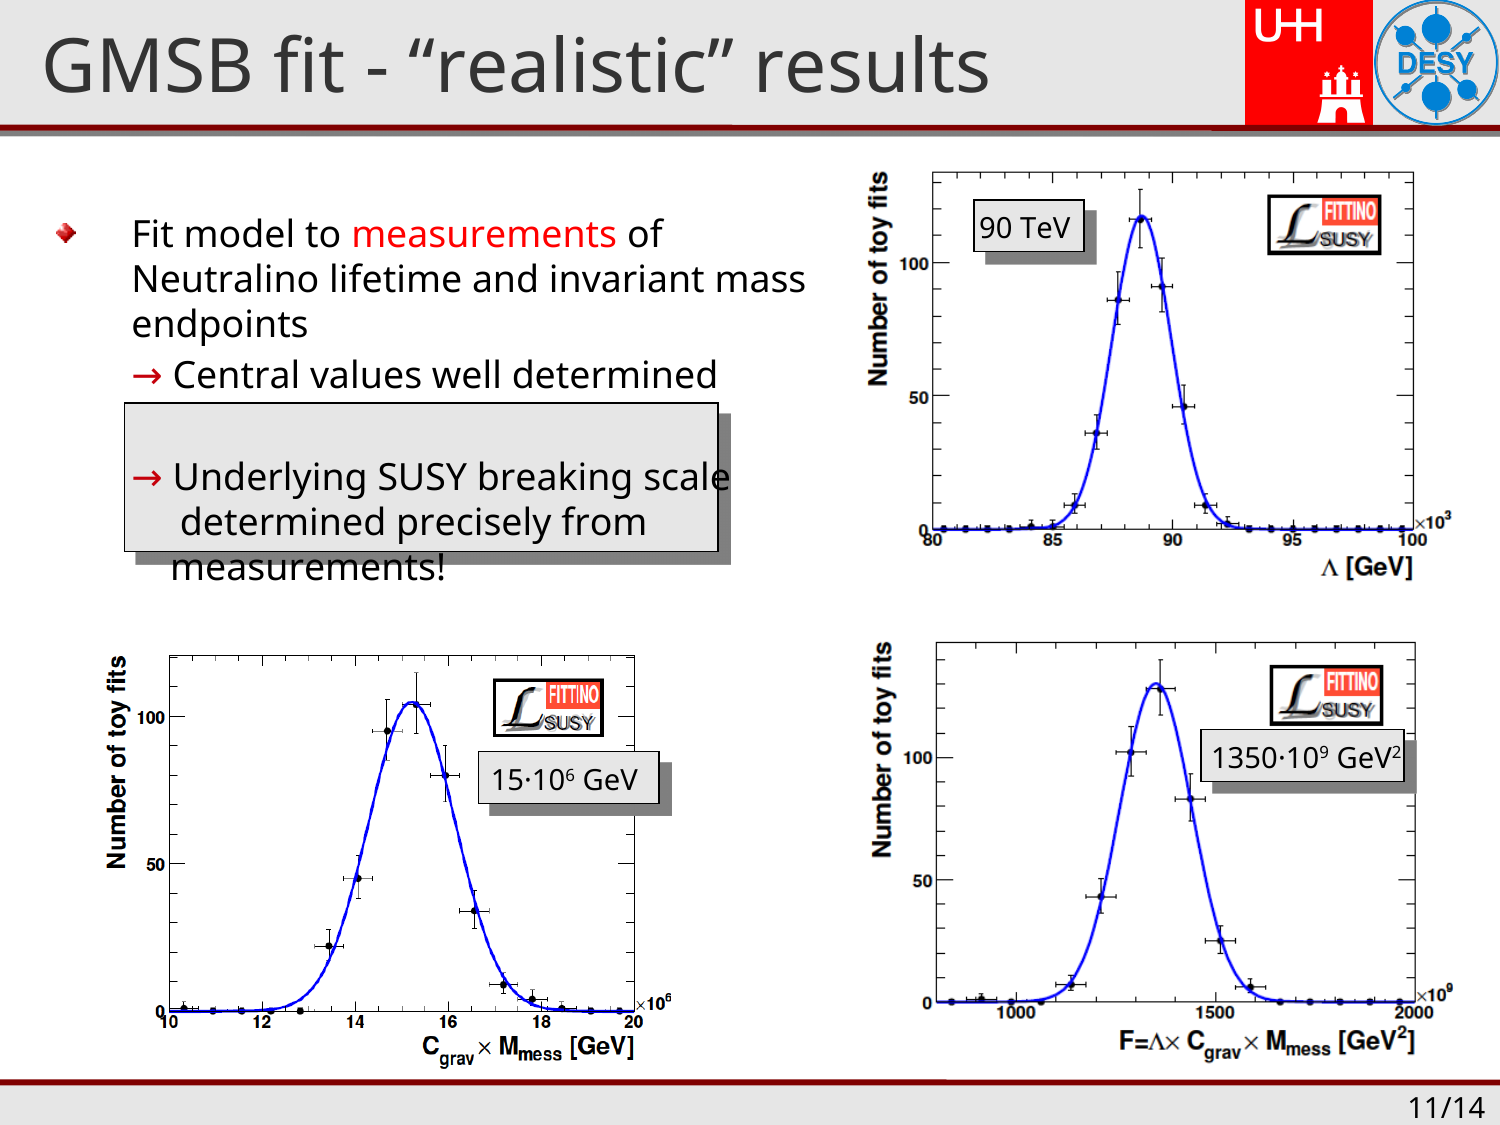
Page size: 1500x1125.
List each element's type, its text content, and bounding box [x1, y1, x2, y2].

picture [1374, 0, 1498, 125]
picture [1245, 0, 1373, 124]
text_box 15·106 GeV [475, 753, 728, 804]
title GMSB fit - “realistic” results [26, 0, 1241, 127]
text_box Fit model to measurements of Neutralino lifetime and invariant mass endpoints → Central values well determined → Underlying SUSY breaking scale determined precisely from measurements! [41, 202, 852, 647]
picture [864, 627, 1475, 1067]
text_box 1350·109 GeV2 [1196, 731, 1448, 782]
text_box 90 TeV [964, 201, 1111, 253]
picture [860, 158, 1463, 594]
picture [56, 223, 76, 243]
picture [95, 637, 682, 1072]
